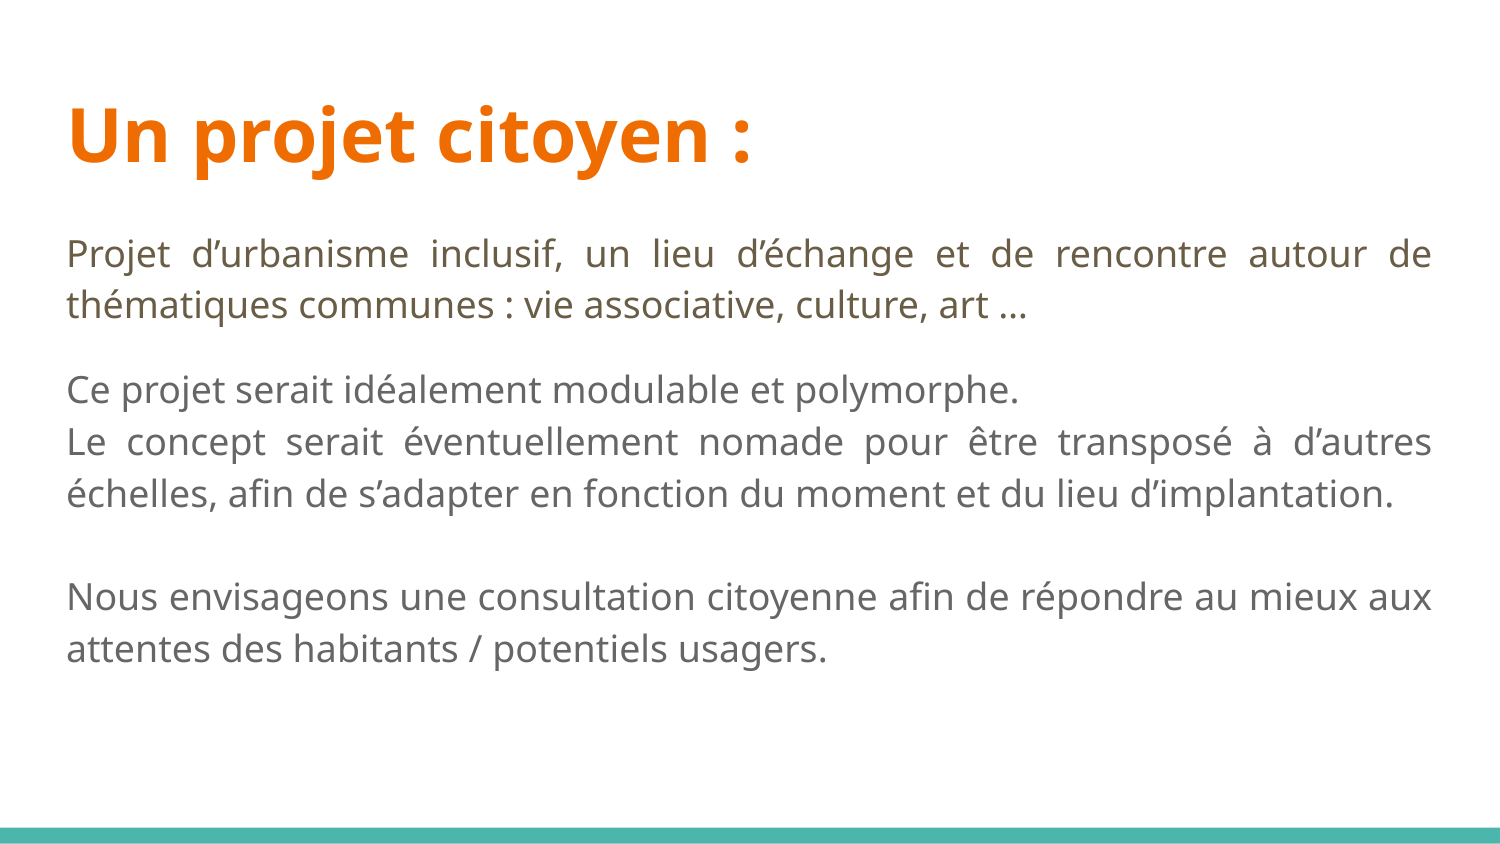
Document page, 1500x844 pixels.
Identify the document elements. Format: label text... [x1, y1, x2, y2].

list Projet d’urbanisme inclusif, un lieu d’échange et de rencontre autour de thématiques communes : vie associative, culture, art … Ce projet serait idéalement modulable et polymorphe. Le concept serait éventuellement nomade pour être transposé à d’autres échelles, afin de s’adapter en fonction du moment et du lieu d’implantation. Nous envisageons une consultation citoyenne afin de répondre au mieux aux attentes des habitants / potentiels usagers. [51, 207, 1449, 750]
title Un projet citoyen : [51, 72, 1449, 189]
